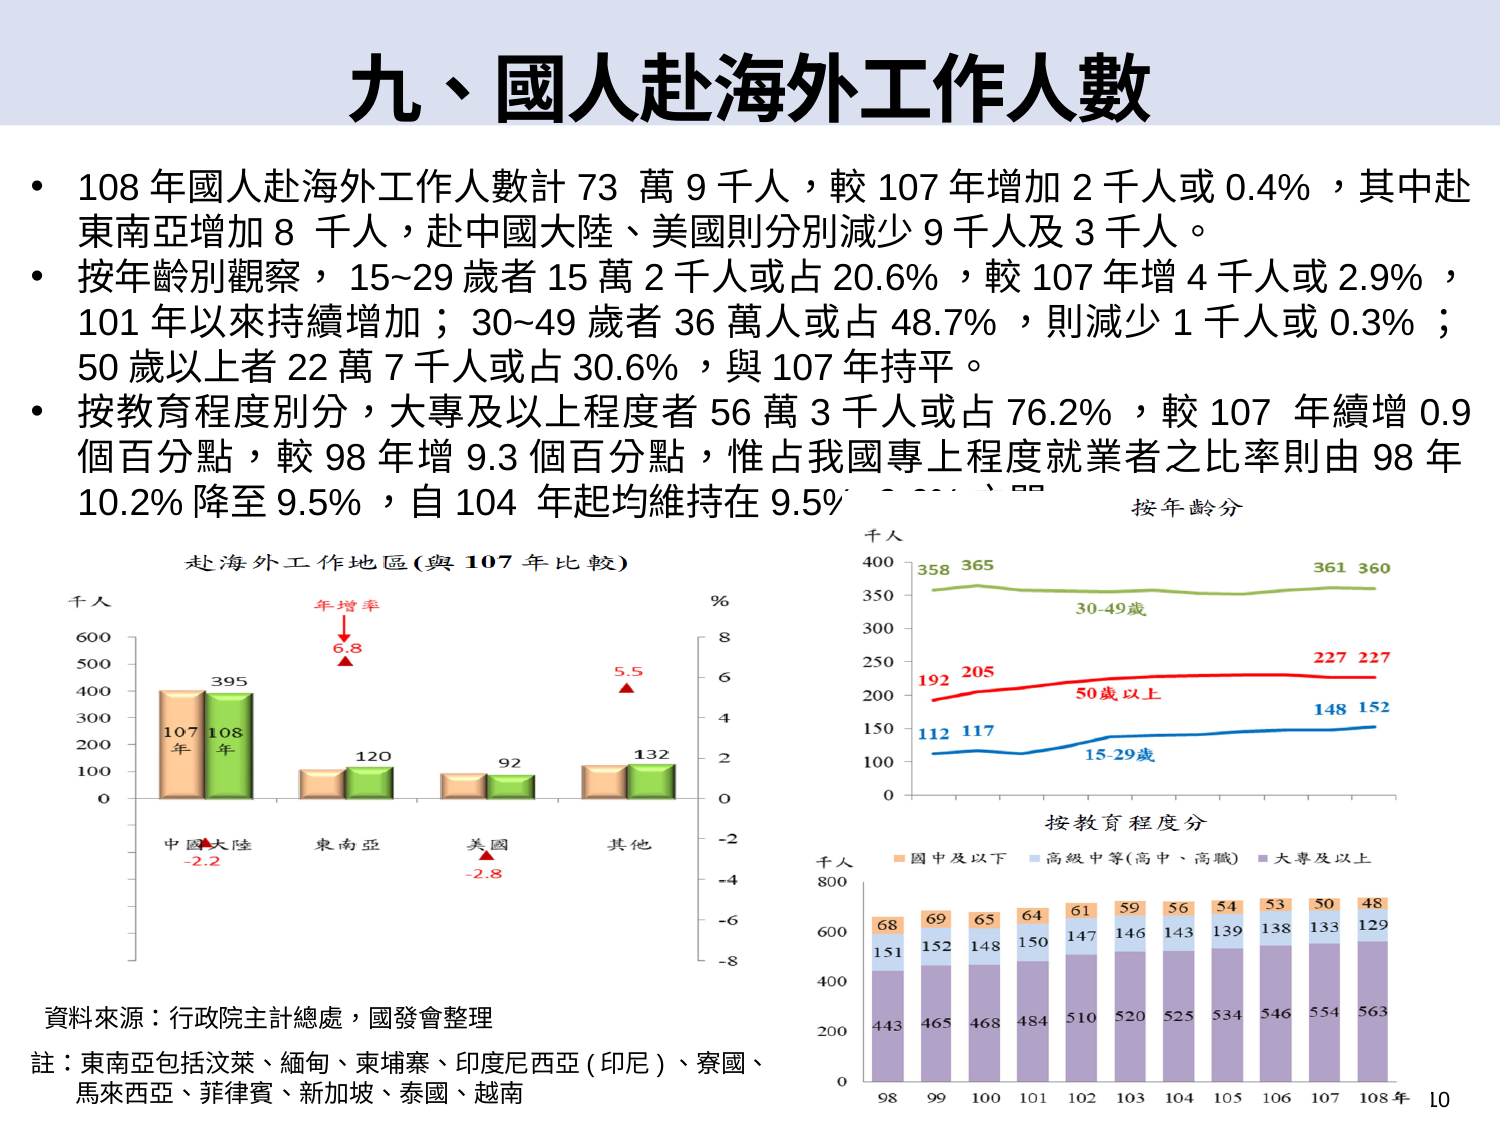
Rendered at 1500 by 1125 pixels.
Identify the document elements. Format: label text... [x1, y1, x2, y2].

text_box 資料來源：行政院主計總處，國發會整理 [29, 994, 800, 1040]
text_box 註：東南亞包括汶萊、緬甸、柬埔寨、印度尼西亞(印尼)、寮國、 馬來西亞、菲律賓、新加坡、泰國、越南 [15, 1040, 800, 1116]
title 九、國人赴海外工作人數 [0, 2, 1500, 165]
picture [44, 547, 782, 979]
text_box 10 [1431, 1078, 1487, 1120]
text_box 108年國人赴海外工作人數計73 萬9千人，較107年增加2千人或0.4%，其中赴東南亞增加8 千人，赴中國大陸、美國則分別減少9千人及3千人。 按年齡別觀察，15~29歲者15萬2千人或占20.6%，較107年增4千人或2.9%，101年以來持續增加；30~49歲者36萬人或占48.7%，則減少1千人或0.3%；50歲以上者22萬7千人或占30.6%，與107年持平。 按教育程度別分，大專及以上程度者56萬3千人或占76.2%，較107 年續增0.9 個百分點，較98年增9.3個百分點，惟占我國專上程度就業者之比率則由98年10.2%降至9.5%，自104 年起均維持在9.5%~9.6%之間。 [15, 155, 1487, 531]
picture [800, 491, 1431, 1120]
